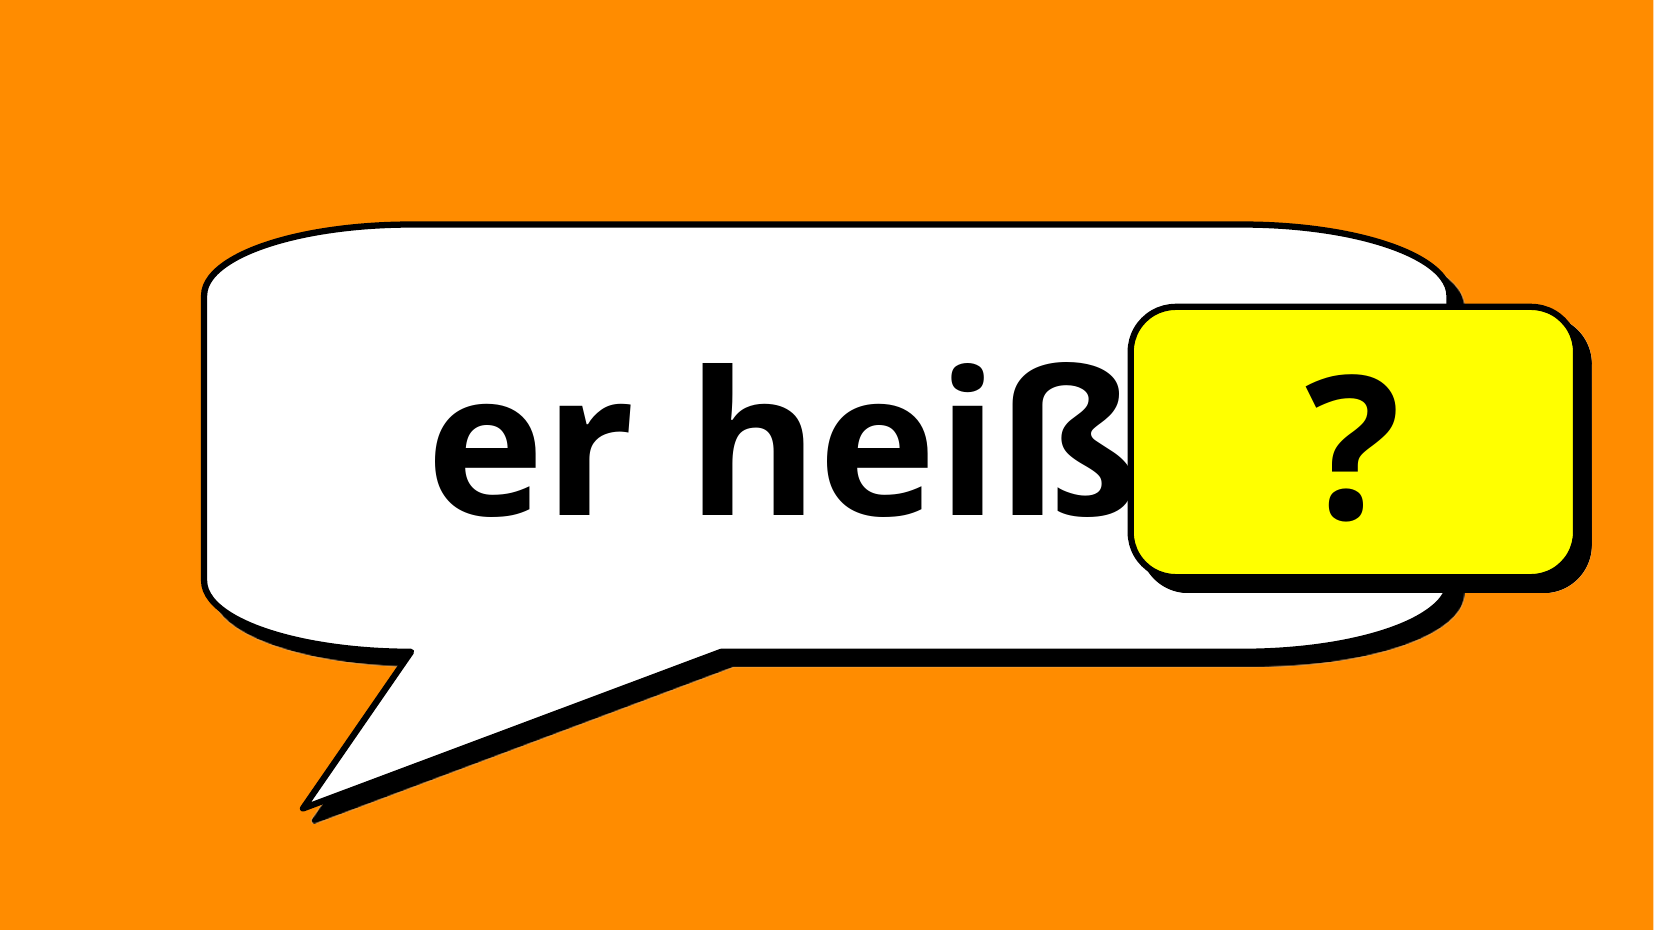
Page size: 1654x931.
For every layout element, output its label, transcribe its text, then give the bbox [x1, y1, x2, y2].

text_box er heißt [204, 224, 1450, 809]
text_box ? [1130, 306, 1577, 578]
